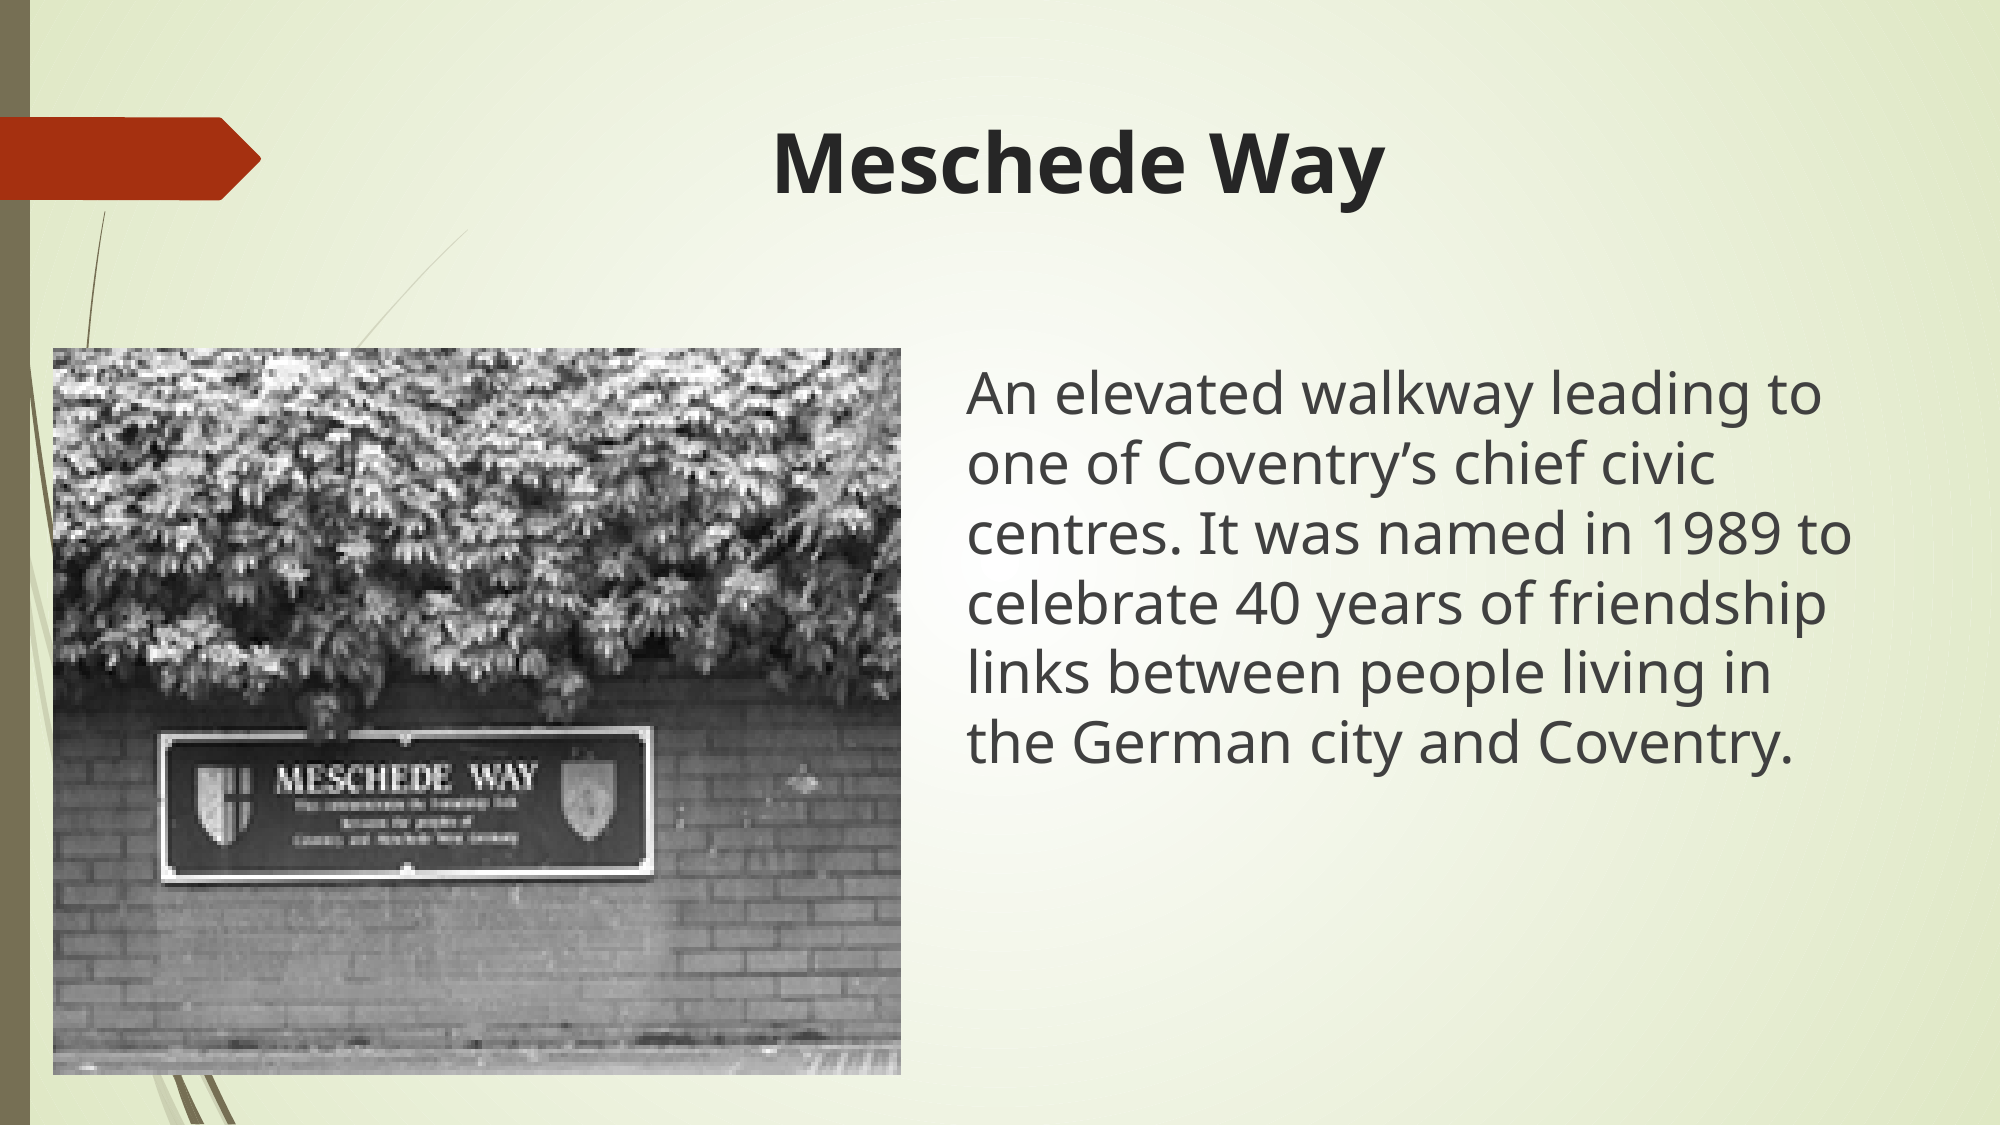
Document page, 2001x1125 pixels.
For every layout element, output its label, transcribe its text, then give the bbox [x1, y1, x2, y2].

title Meschede Way [269, 102, 1888, 313]
picture [53, 348, 901, 1075]
list An elevated walkway leading to one of Coventry’s chief civic centres. It was named in 1989 to celebrate 40 years of friendship links between people living in the German city and Coventry. [951, 348, 1888, 969]
